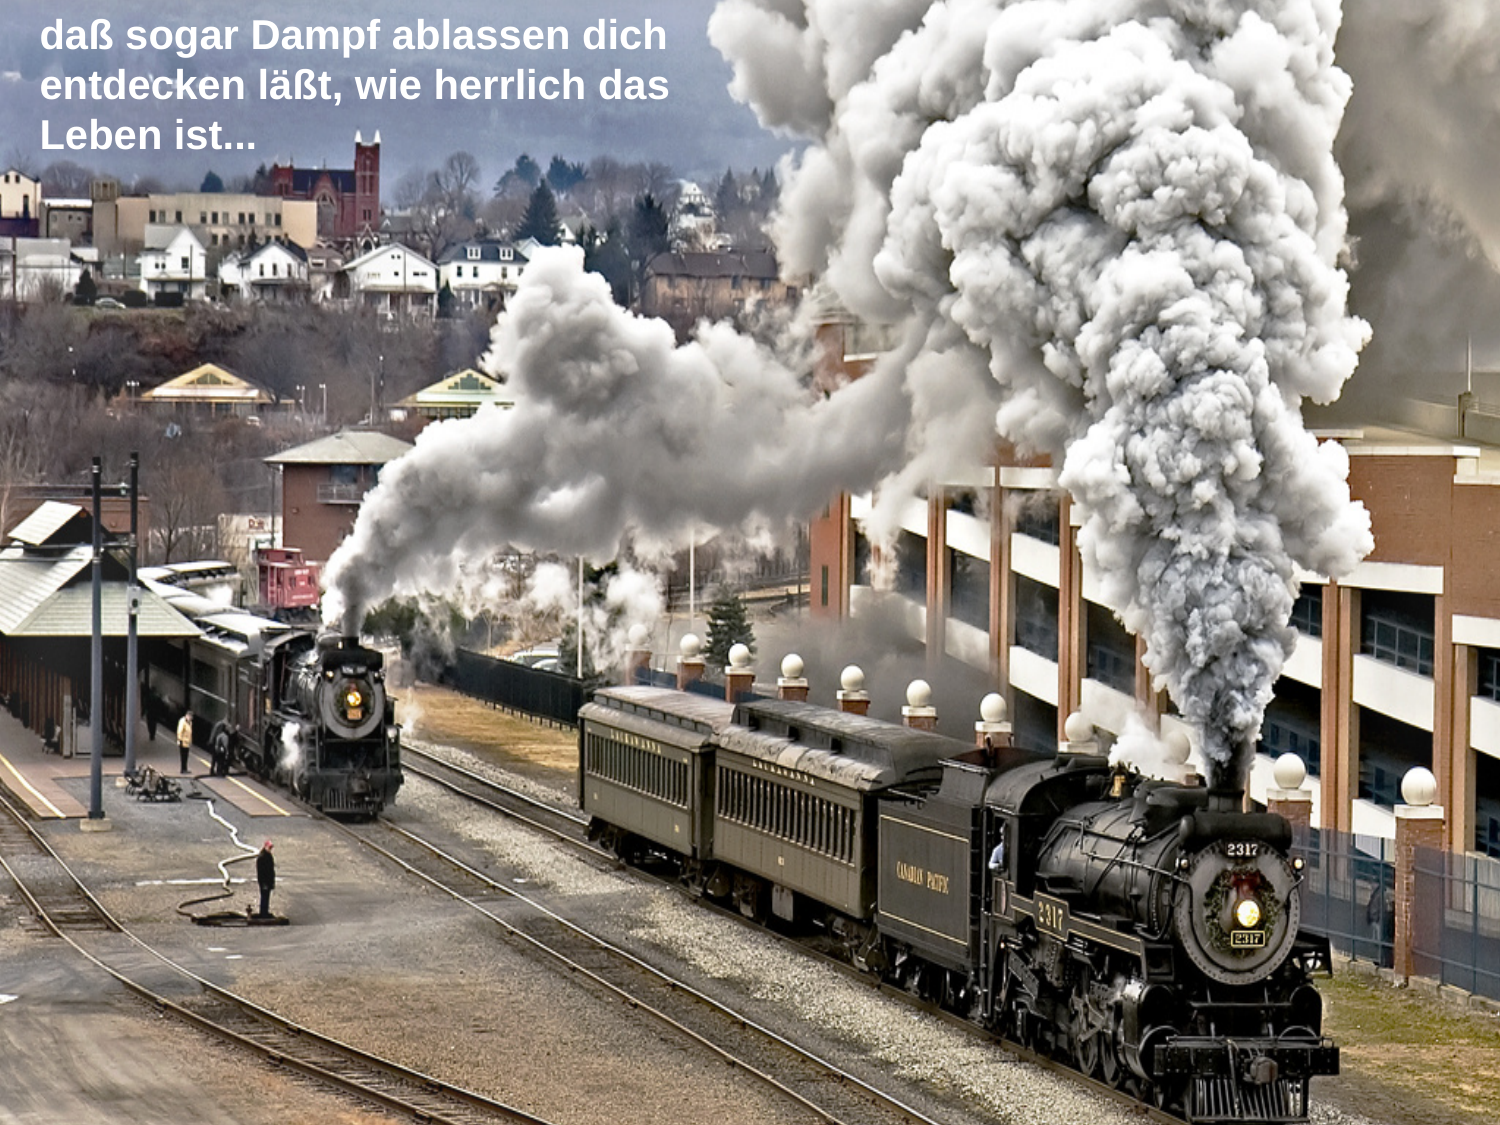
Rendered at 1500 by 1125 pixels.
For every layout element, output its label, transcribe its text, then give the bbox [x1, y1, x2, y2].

text_box daß sogar Dampf ablassen dich entdecken läßt, wie herrlich das Leben ist... [24, 0, 688, 166]
picture [0, 0, 1500, 1125]
